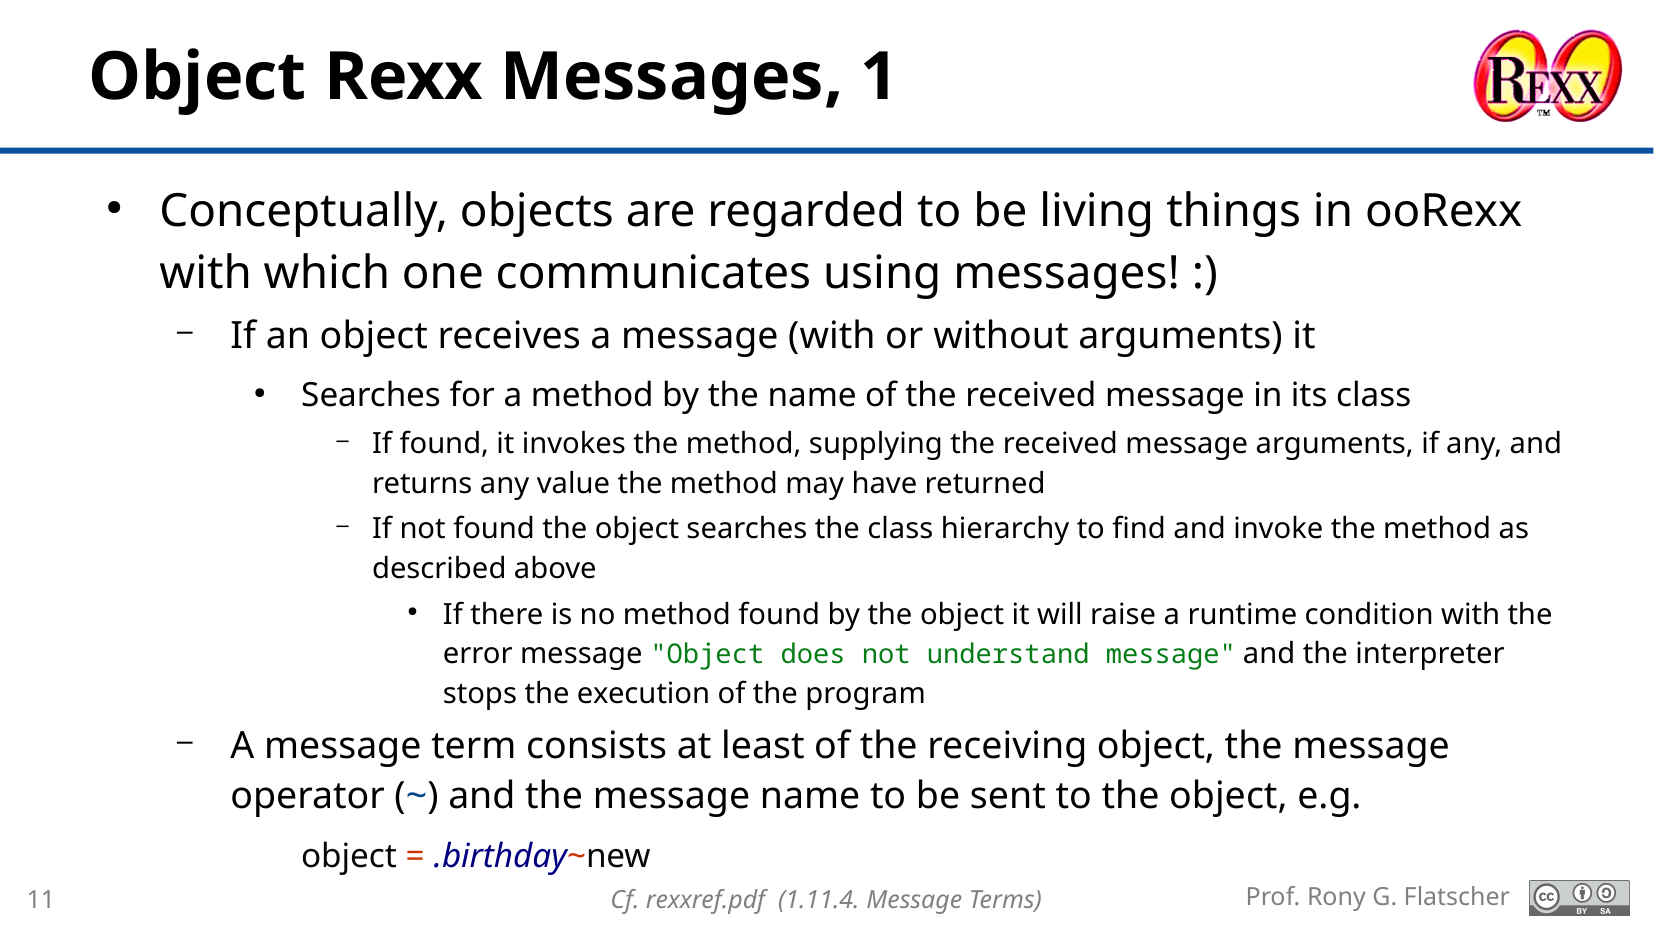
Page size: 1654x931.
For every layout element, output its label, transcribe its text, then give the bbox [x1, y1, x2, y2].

list Conceptually, objects are regarded to be living things in ooRexx with which one communicates using messages! :) If an object receives a message (with or without arguments) it Searches for a method by the name of the received message in its class If found, it invokes the method, supplying the received message arguments, if any, and returns any value the method may have returned If not found the object searches the class hierarchy to find and invoke the method as described above If there is no method found by the object it will raise a runtime condition with the error message "Object does not understand message" and the interpreter stops the execution of the program A message term consists at least of the receiving object, the message operator (~) and the message name to be sent to the object, e.g. object = .birthday~new [88, 177, 1577, 857]
title Object Rexx Messages, 1 [29, 0, 1654, 148]
text_box Cf. rexxref.pdf (1.11.4. Message Terms) [0, 874, 1654, 922]
